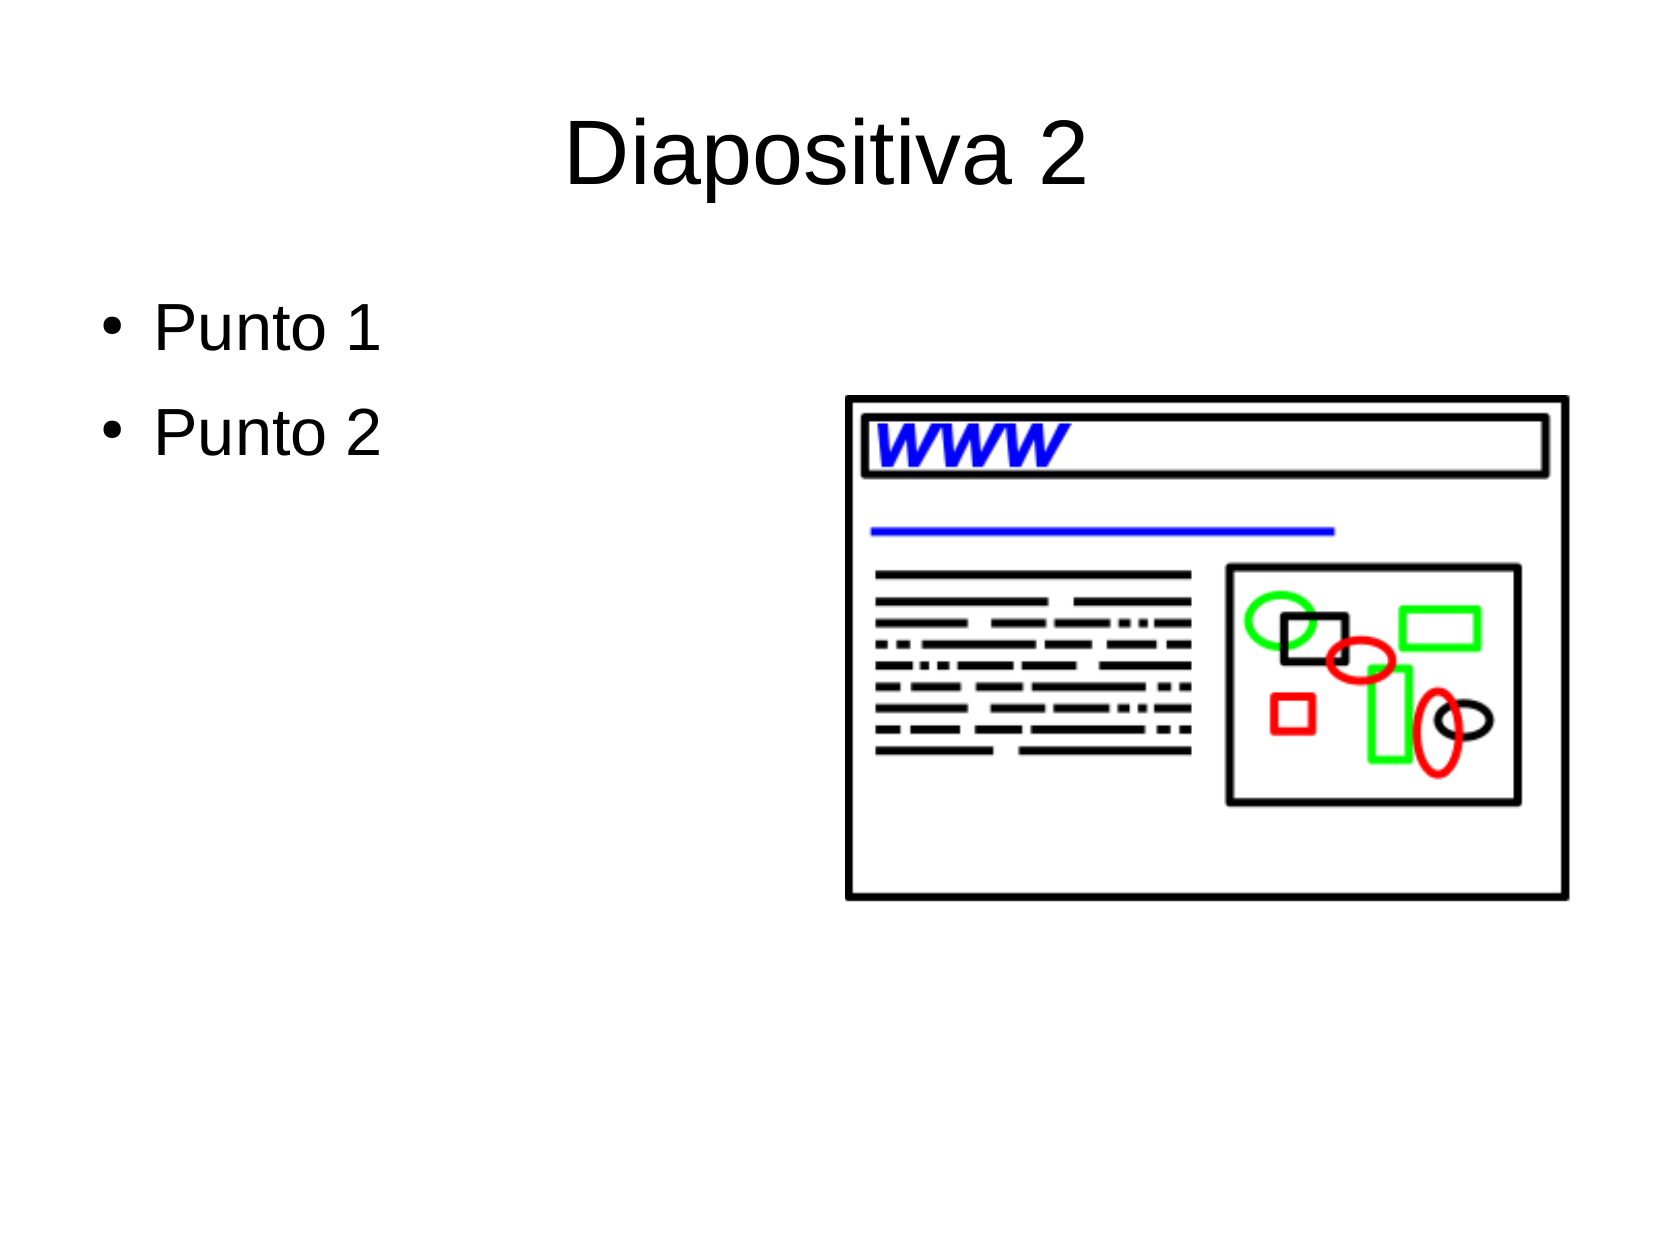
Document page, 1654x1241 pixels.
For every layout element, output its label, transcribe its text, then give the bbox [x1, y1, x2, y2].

picture [845, 395, 1572, 904]
title Diapositiva 2 [82, 49, 1571, 257]
list Punto 1 Punto 2 [82, 290, 809, 1010]
